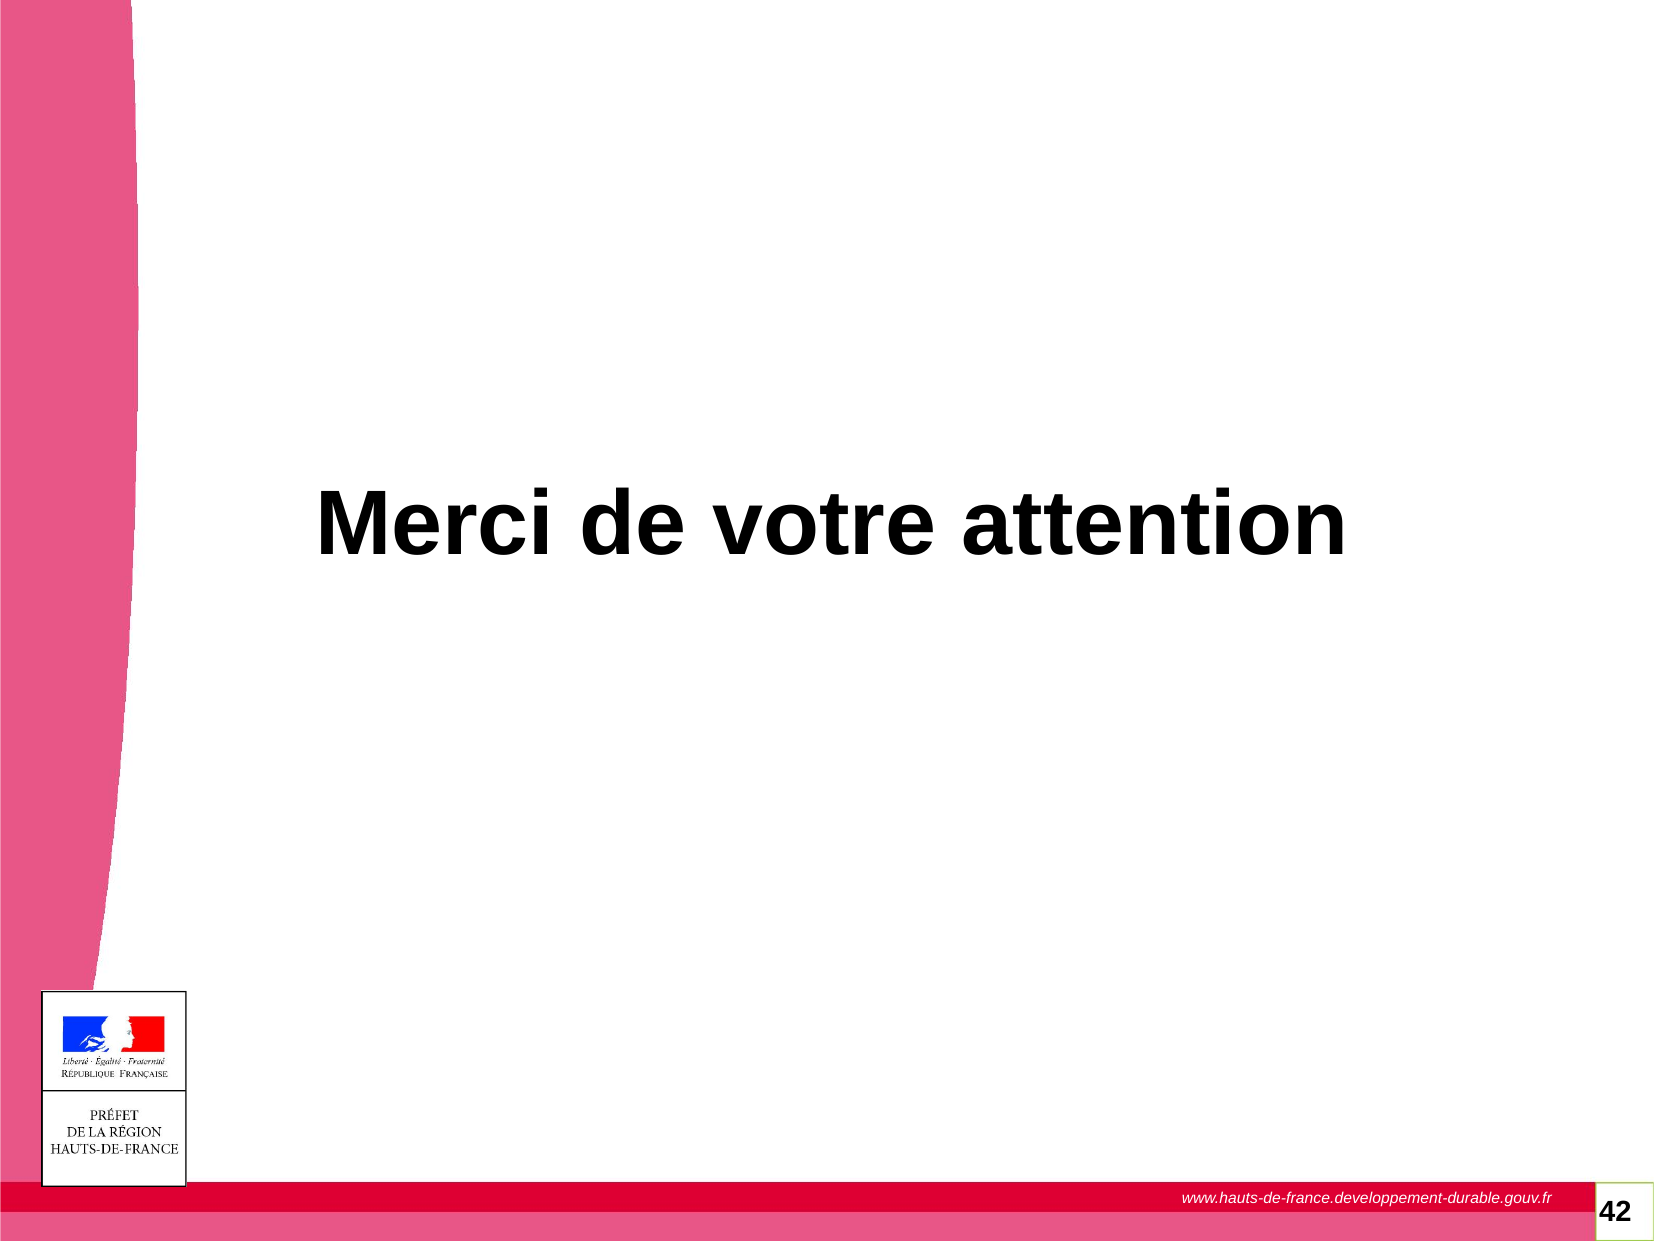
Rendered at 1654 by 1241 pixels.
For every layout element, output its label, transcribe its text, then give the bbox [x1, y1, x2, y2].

text_box Merci de votre attention [88, 414, 1577, 622]
picture [0, 0, 1654, 1241]
